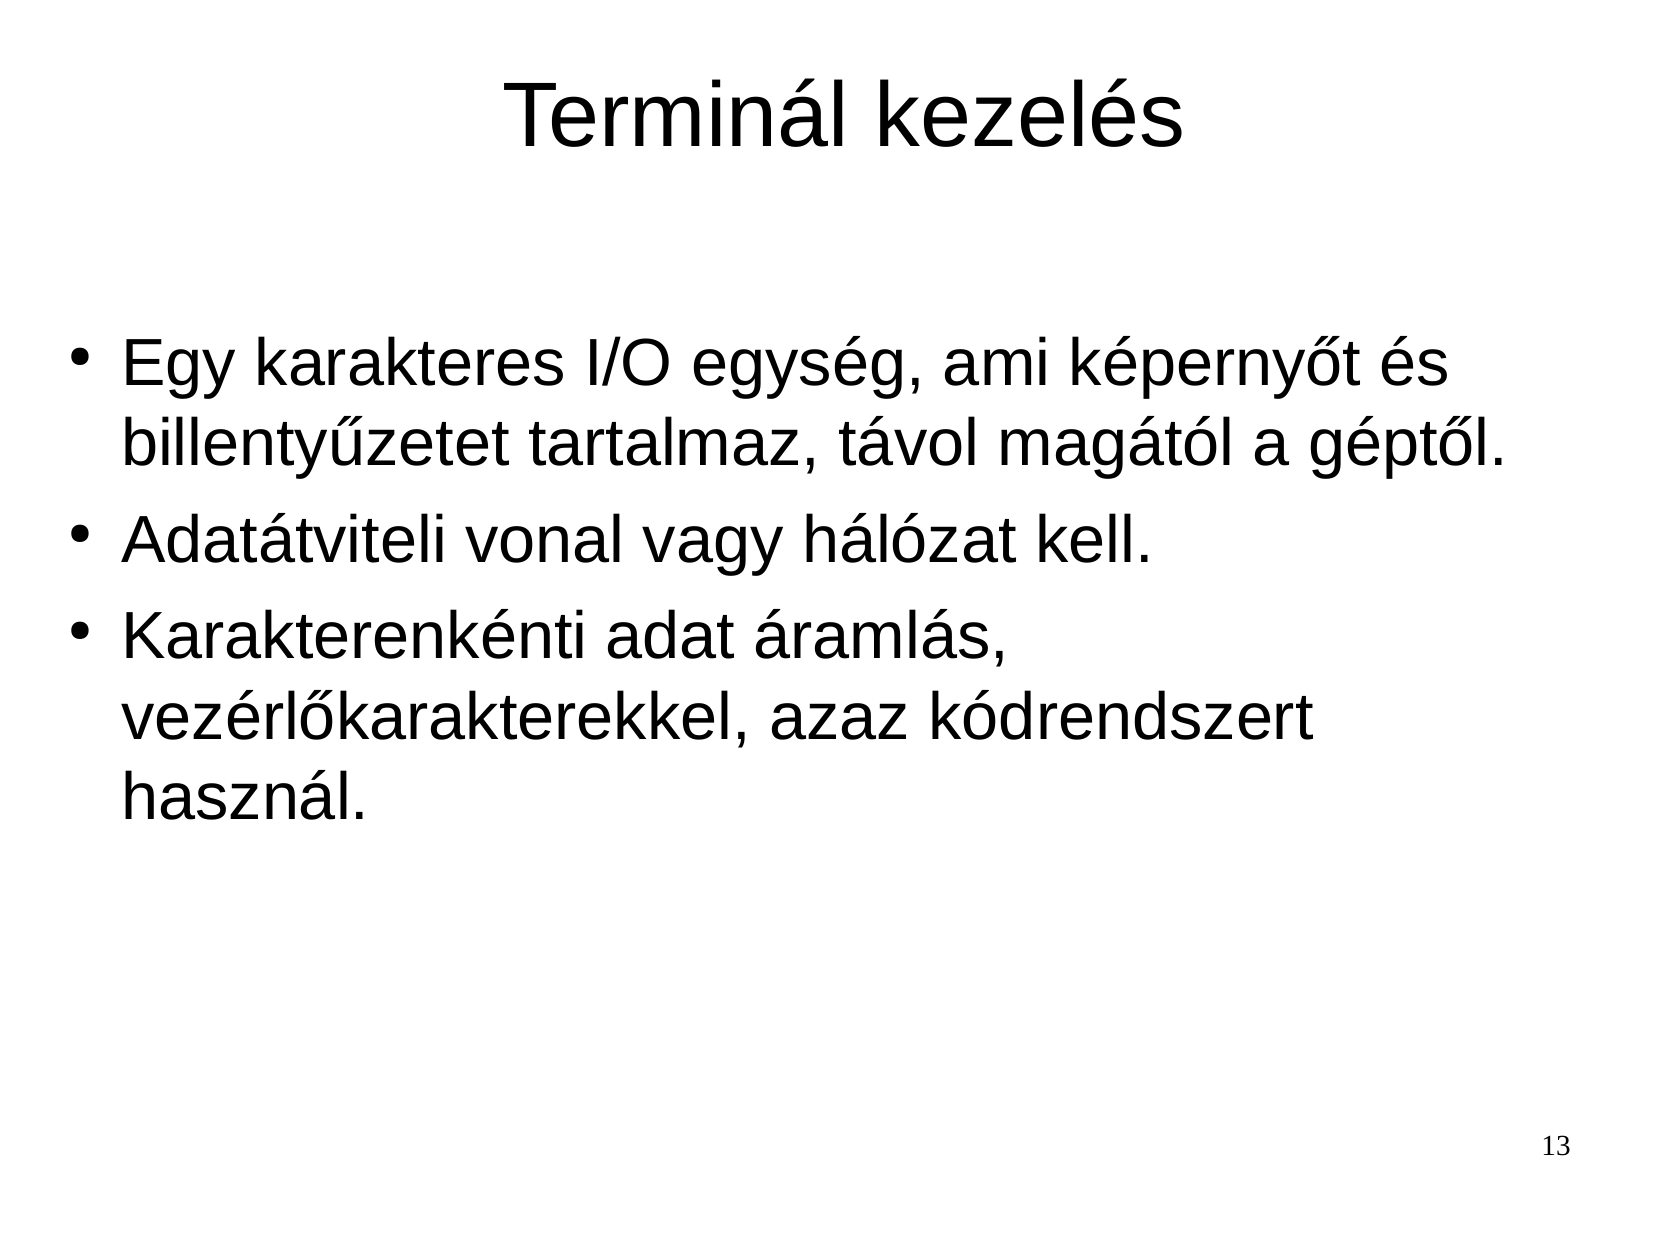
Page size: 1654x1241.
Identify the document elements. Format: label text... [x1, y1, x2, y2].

list Egy karakteres I/O egység, ami képernyőt és billentyűzetet tartalmaz, távol magától a géptől. Adatátviteli vonal vagy hálózat kell. Karakterenkénti adat áramlás, vezérlőkarakterekkel, azaz kódrendszert használ. [35, 311, 1586, 1056]
title Terminál kezelés [124, 6, 1530, 214]
